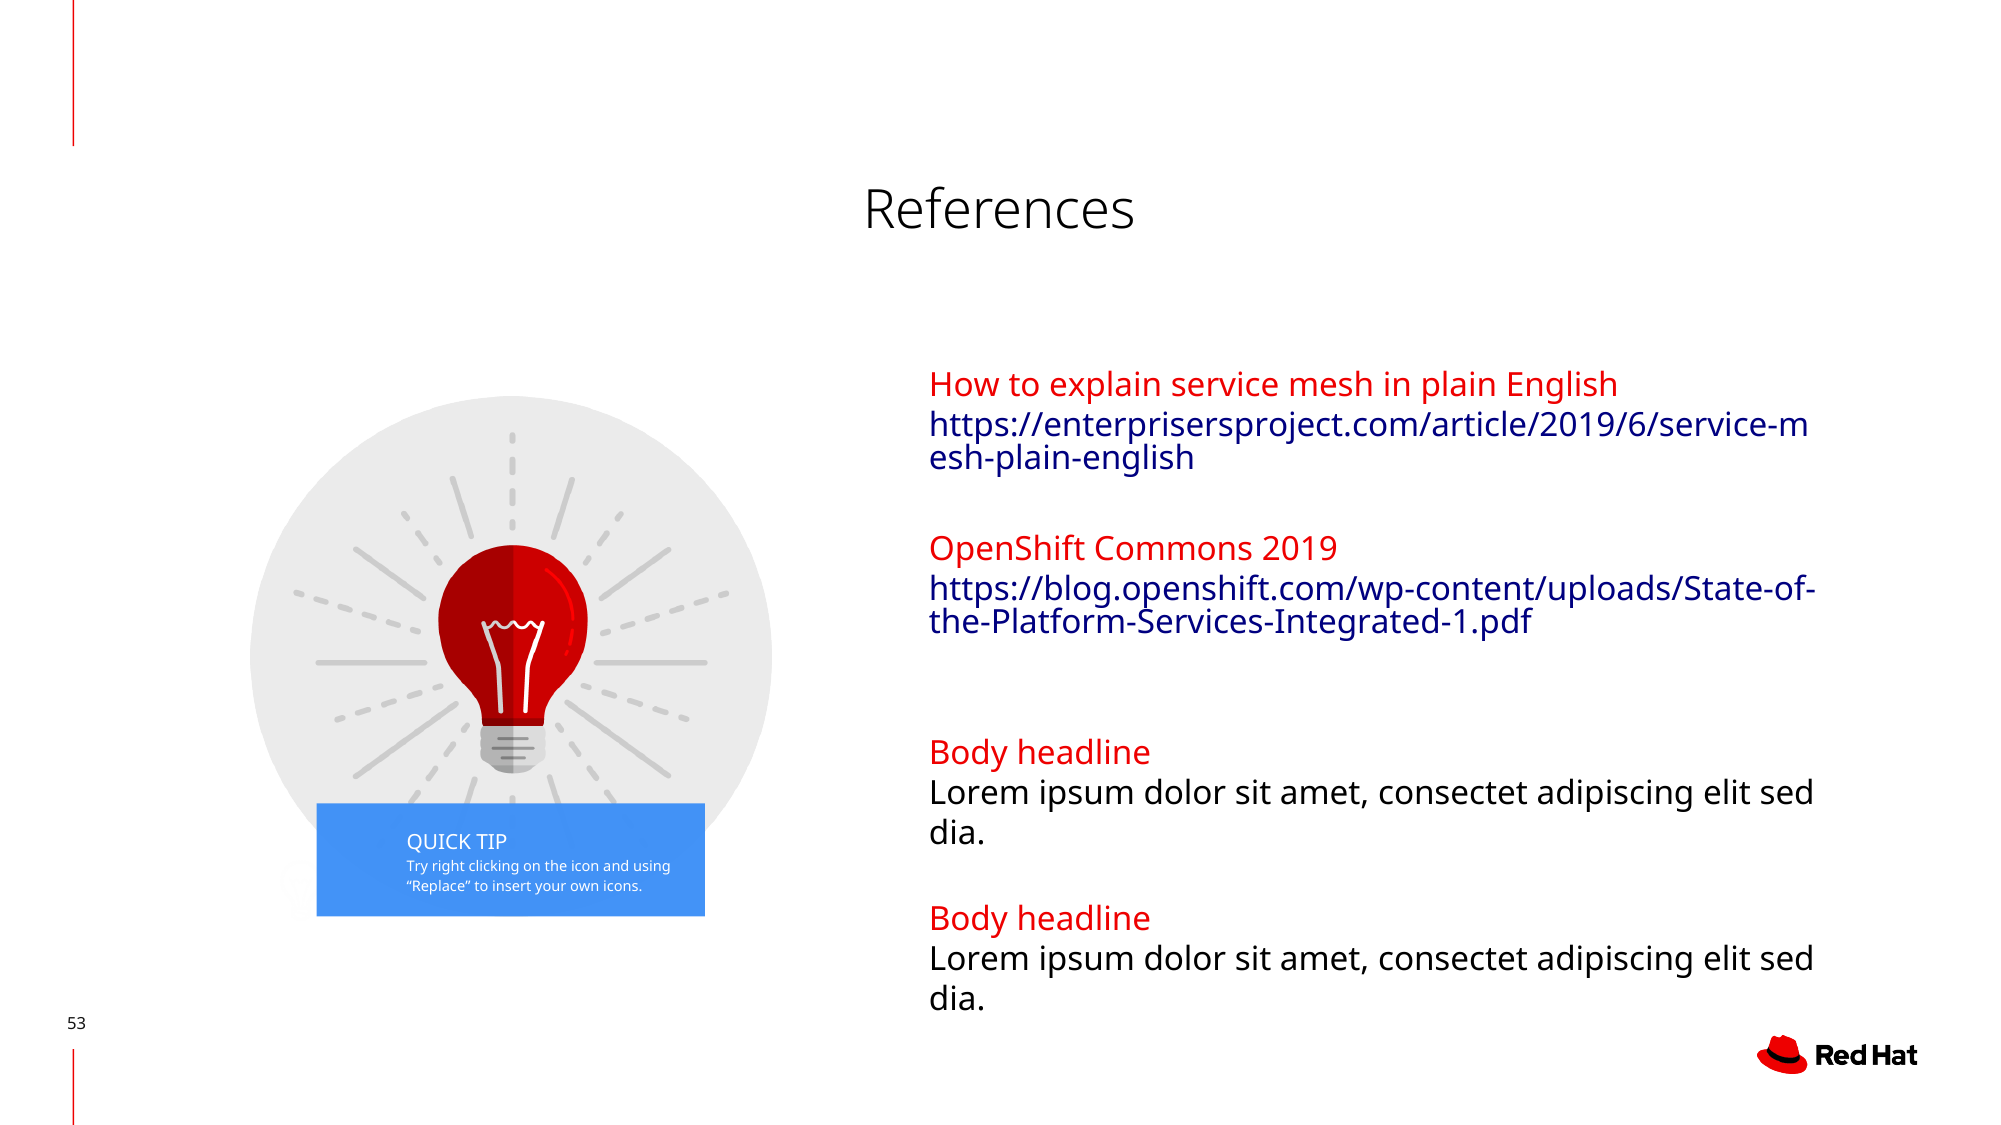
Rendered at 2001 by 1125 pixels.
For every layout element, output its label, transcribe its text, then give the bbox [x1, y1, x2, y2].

text_box How to explain service mesh in plain English https://enterprisersproject.com/article/2019/6/service-mesh-plain-english OpenShift Commons 2019https://blog.openshift.com/wp-content/uploads/State-of-the-Platform-Services-Integrated-1.pdf Body headline Lorem ipsum dolor sit amet, consectet adipiscing elit sed dia. Body headline Lorem ipsum dolor sit amet, consectet adipiscing elit sed dia. [928, 416, 1829, 937]
picture [250, 396, 772, 921]
title References [287, 155, 1713, 315]
text_box QUICK TIP Try right clicking on the icon and using “Replace” to insert your own icons. [316, 803, 705, 917]
picture [1757, 1035, 1918, 1074]
